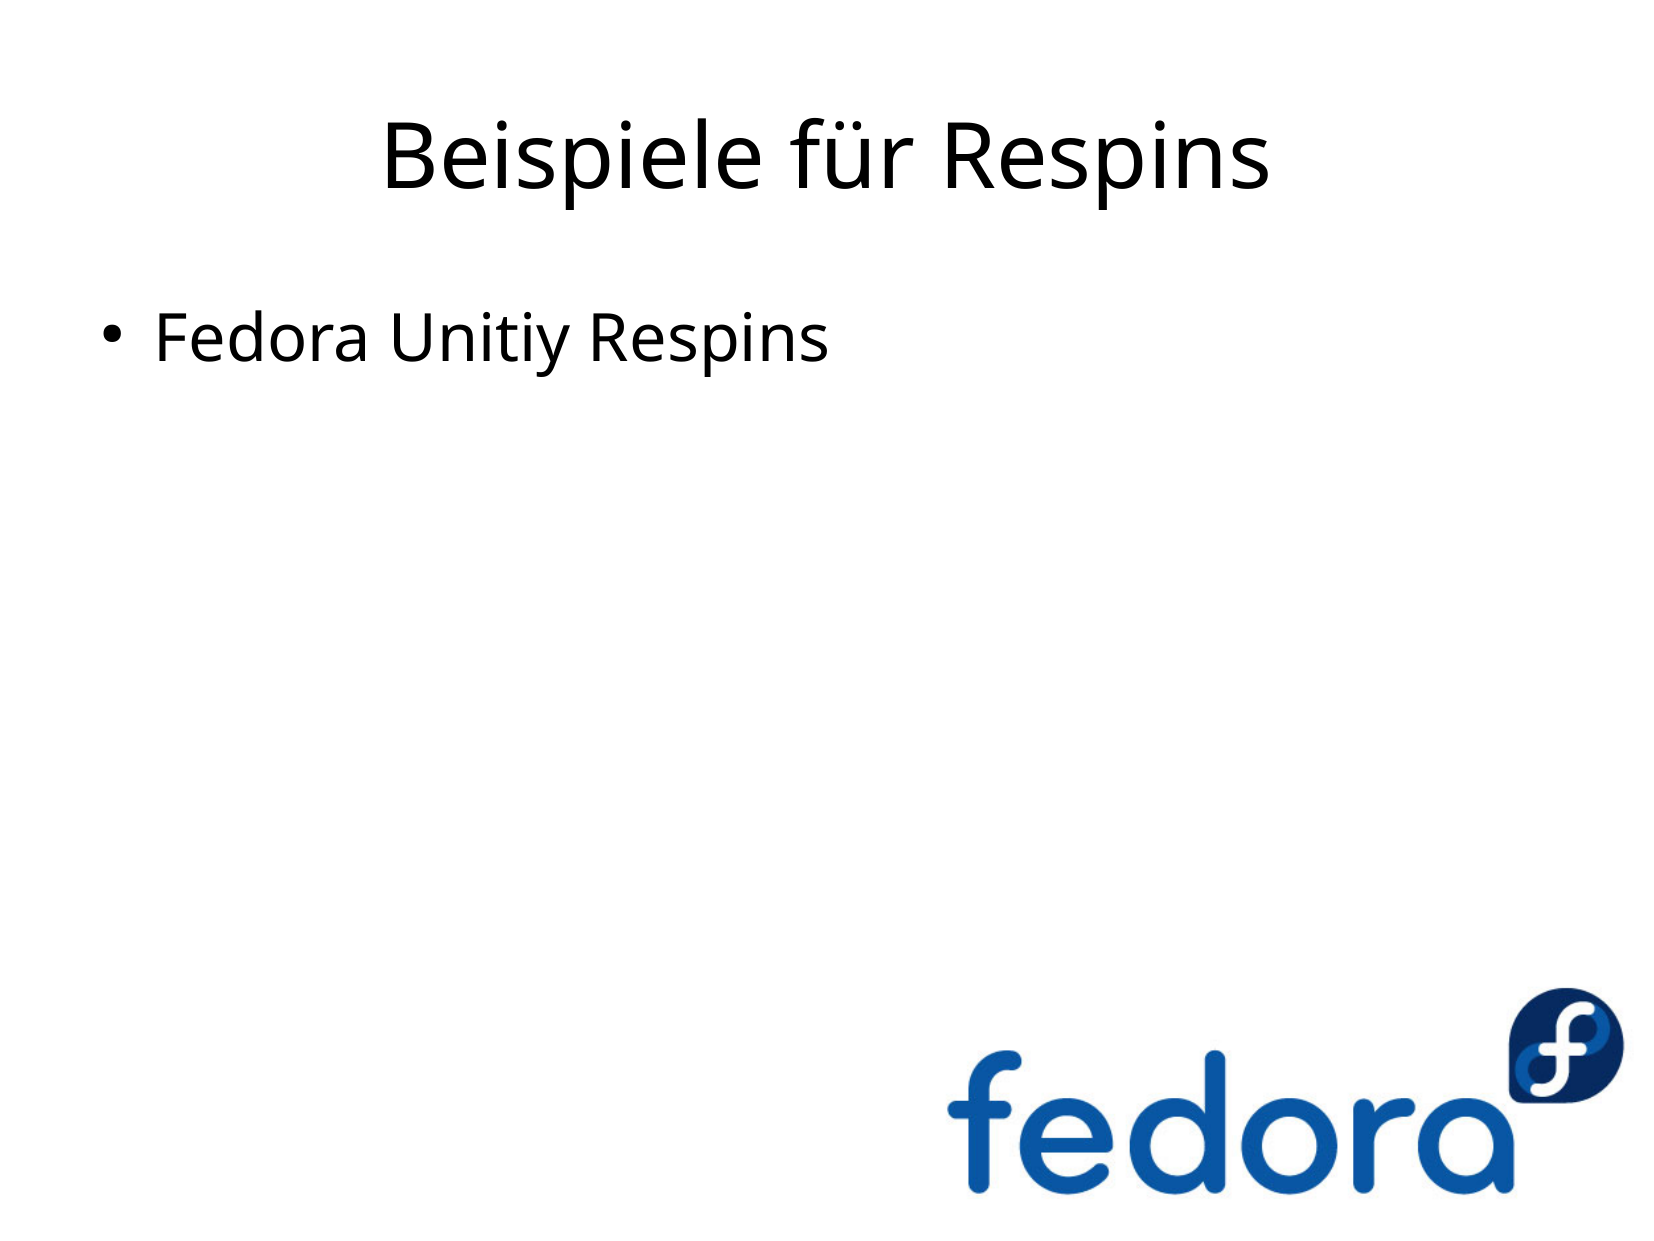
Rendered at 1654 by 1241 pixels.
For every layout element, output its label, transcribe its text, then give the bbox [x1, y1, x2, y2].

list Fedora Unitiy Respins [82, 290, 1571, 1109]
title Beispiele für Respins [82, 49, 1571, 257]
picture [925, 967, 1639, 1223]
